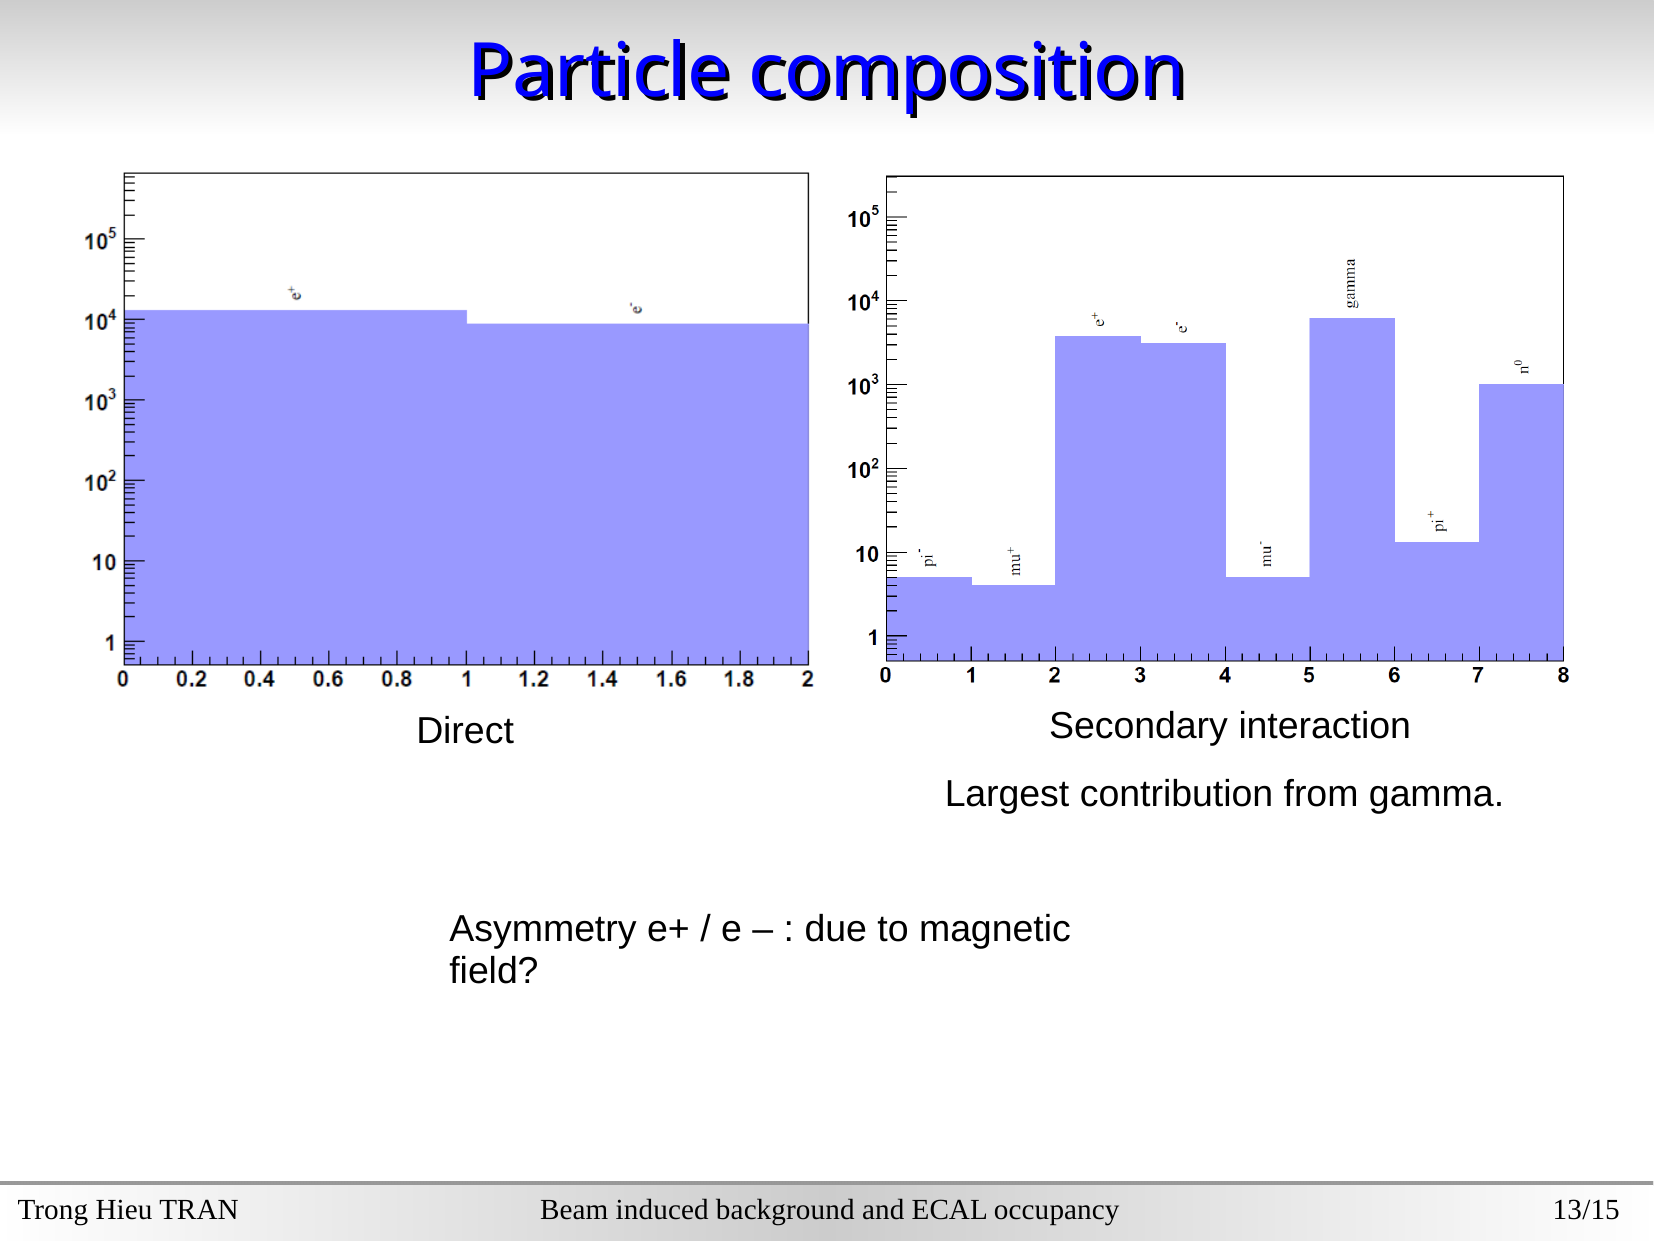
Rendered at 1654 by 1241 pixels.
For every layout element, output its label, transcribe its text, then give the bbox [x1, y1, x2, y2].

picture [834, 159, 1585, 698]
title Particle composition [0, 0, 1654, 136]
text_box Secondary interaction [885, 697, 1576, 755]
text_box Largest contribution from gamma. [930, 765, 1606, 822]
text_box Asymmetry e+ / e – : due to magnetic field? [434, 900, 1186, 957]
picture [73, 164, 824, 704]
text_box Direct [120, 702, 811, 760]
